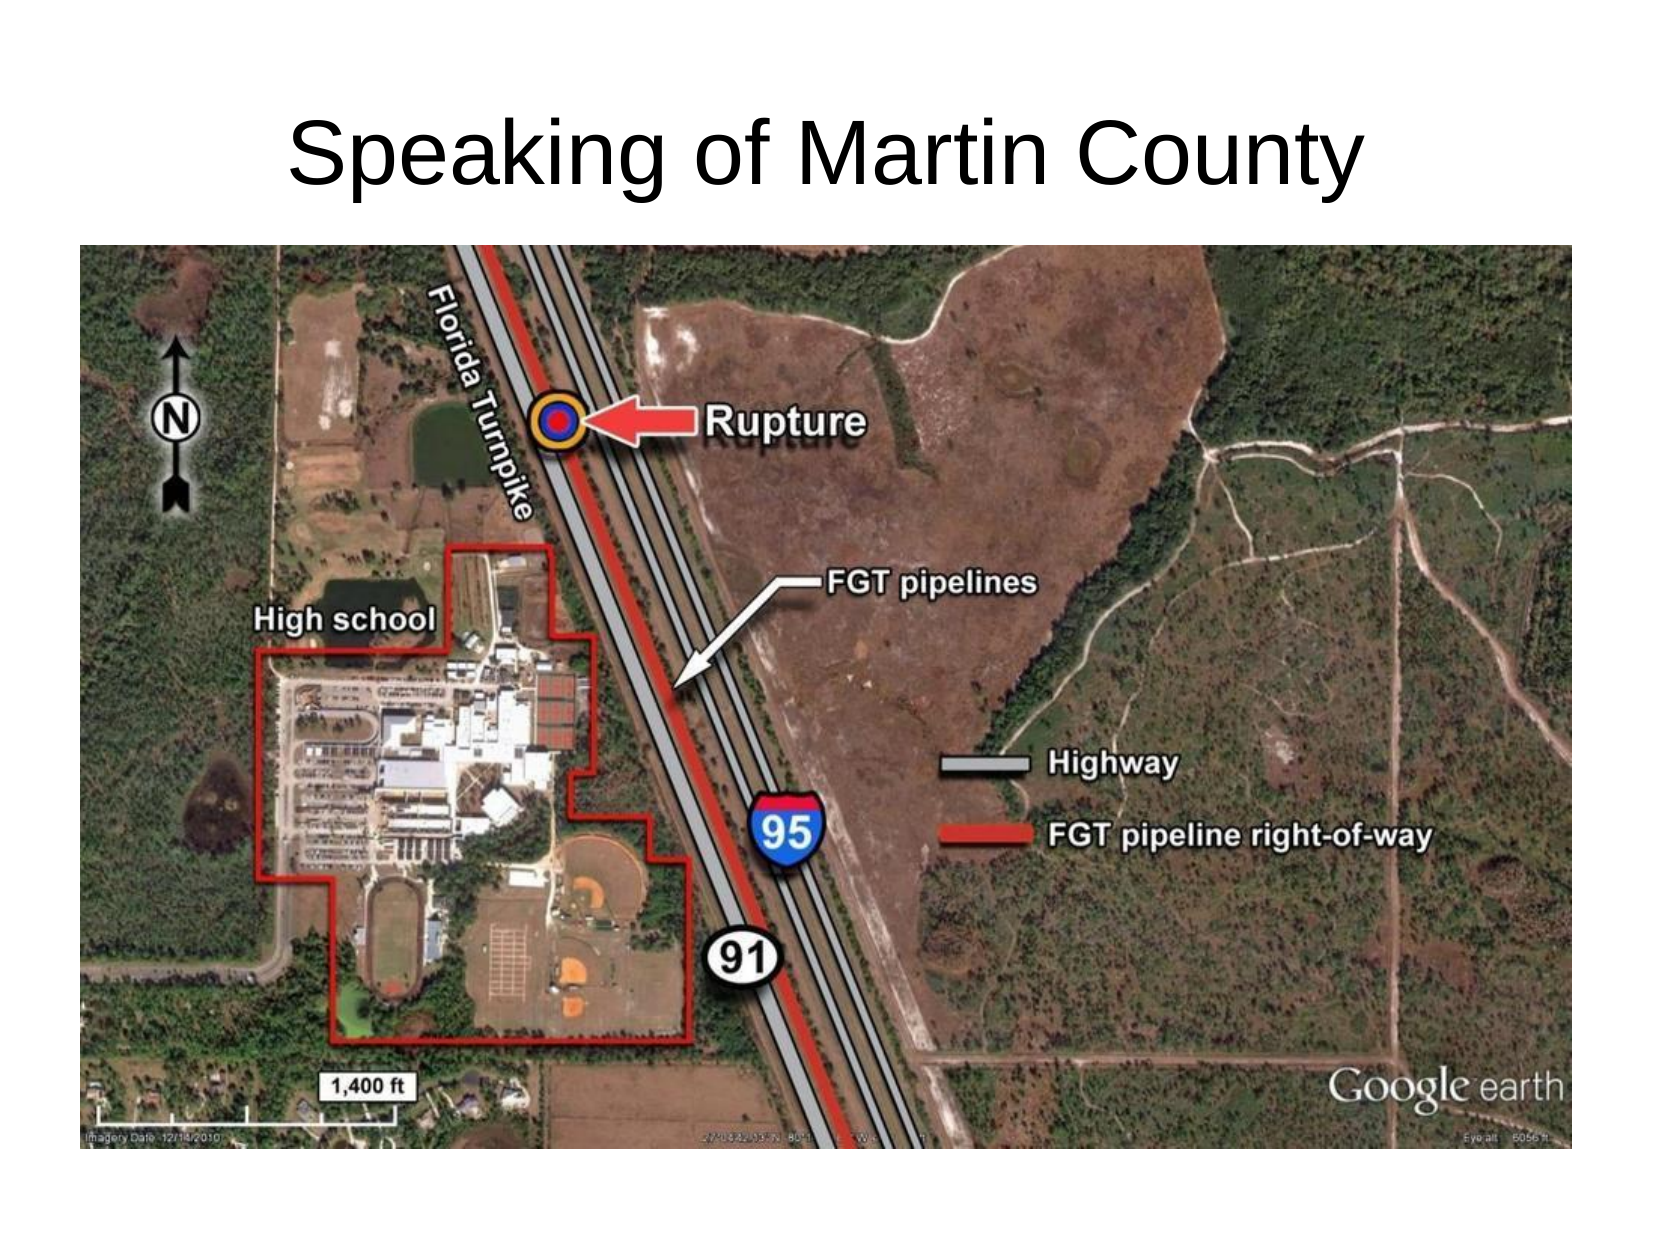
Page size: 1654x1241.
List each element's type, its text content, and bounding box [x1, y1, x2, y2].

picture [80, 245, 1572, 1150]
title Speaking of Martin County [82, 49, 1571, 245]
